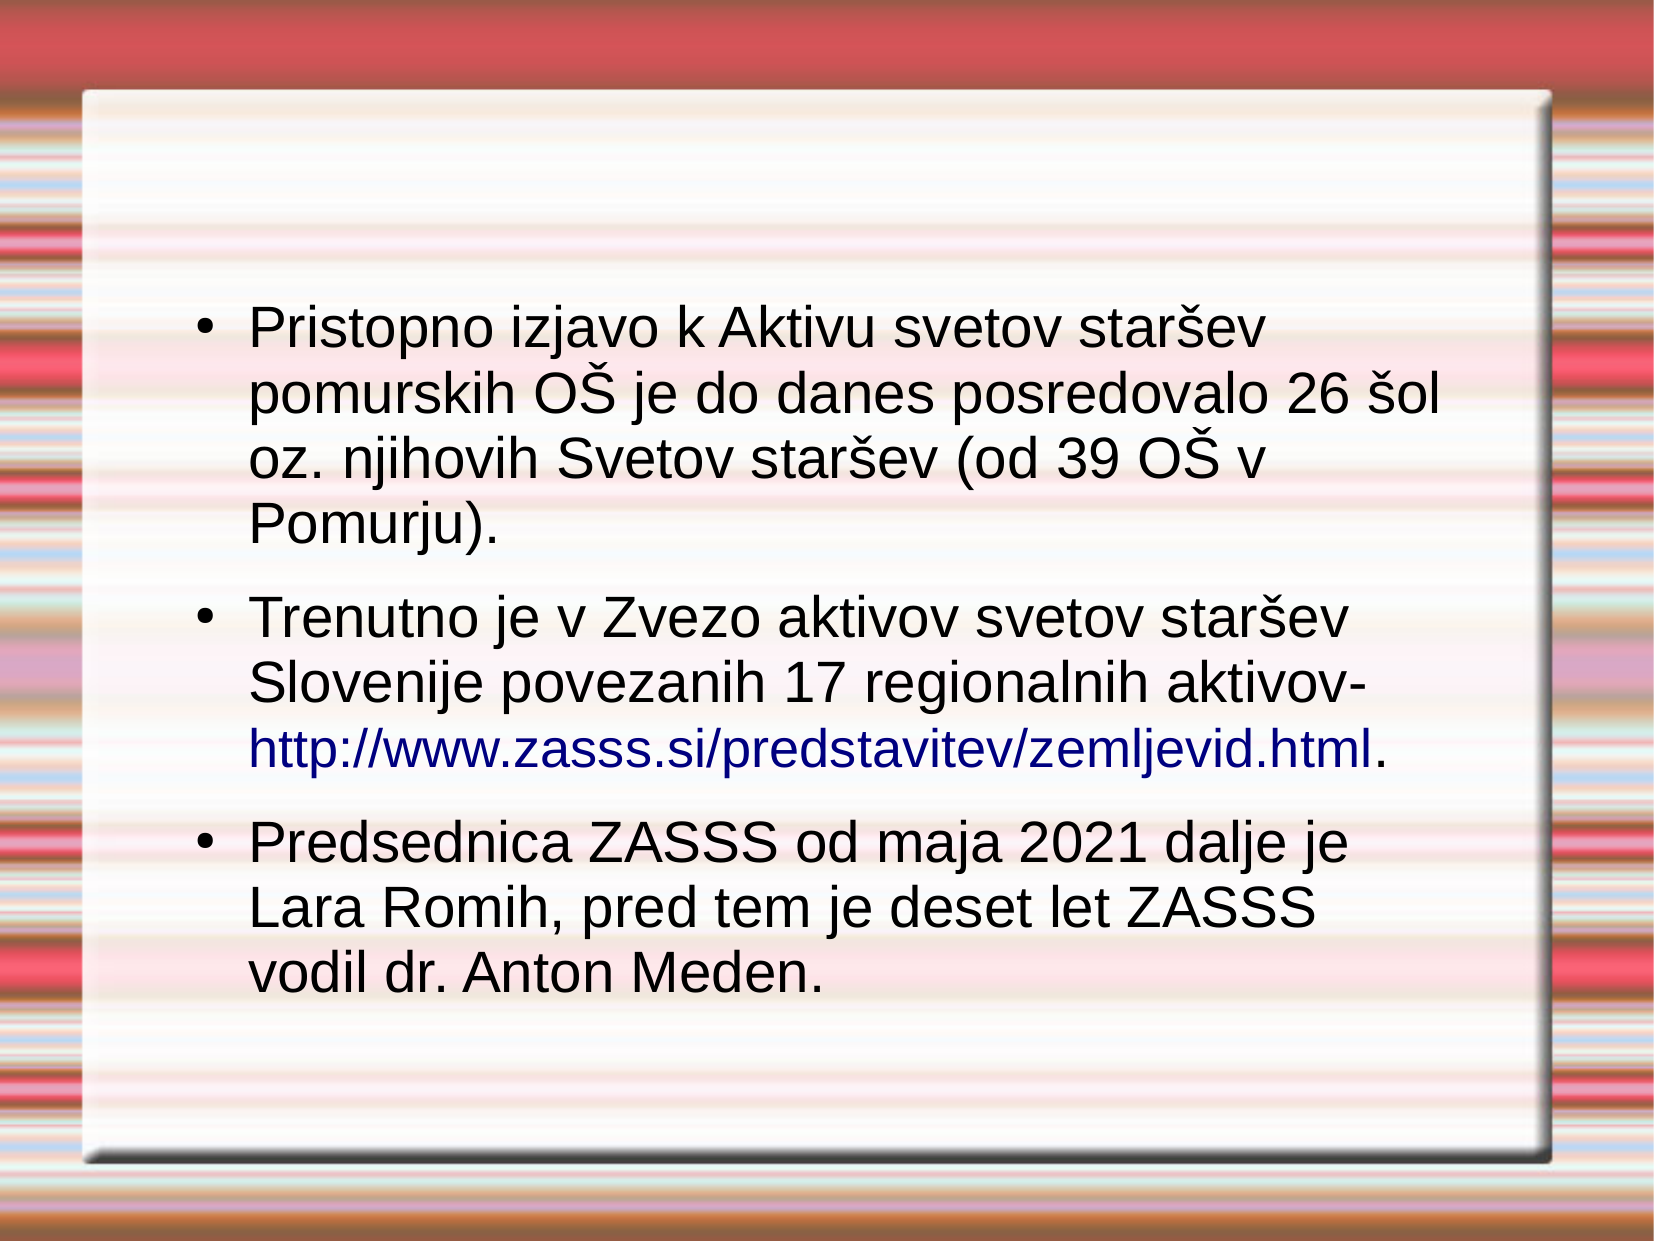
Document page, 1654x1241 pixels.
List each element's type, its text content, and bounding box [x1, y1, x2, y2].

picture [0, 0, 1654, 1241]
list Pristopno izjavo k Aktivu svetov staršev pomurskih OŠ je do danes posredovalo 26 šol oz. njihovih Svetov staršev (od 39 OŠ v Pomurju). Trenutno je v Zvezo aktivov svetov staršev Slovenije povezanih 17 regionalnih aktivov-http://www.zasss.si/predstavitev/zemljevid.html. Predsednica ZASSS od maja 2021 dalje je Lara Romih, pred tem je deset let ZASSS vodil dr. Anton Meden. [177, 295, 1447, 1127]
